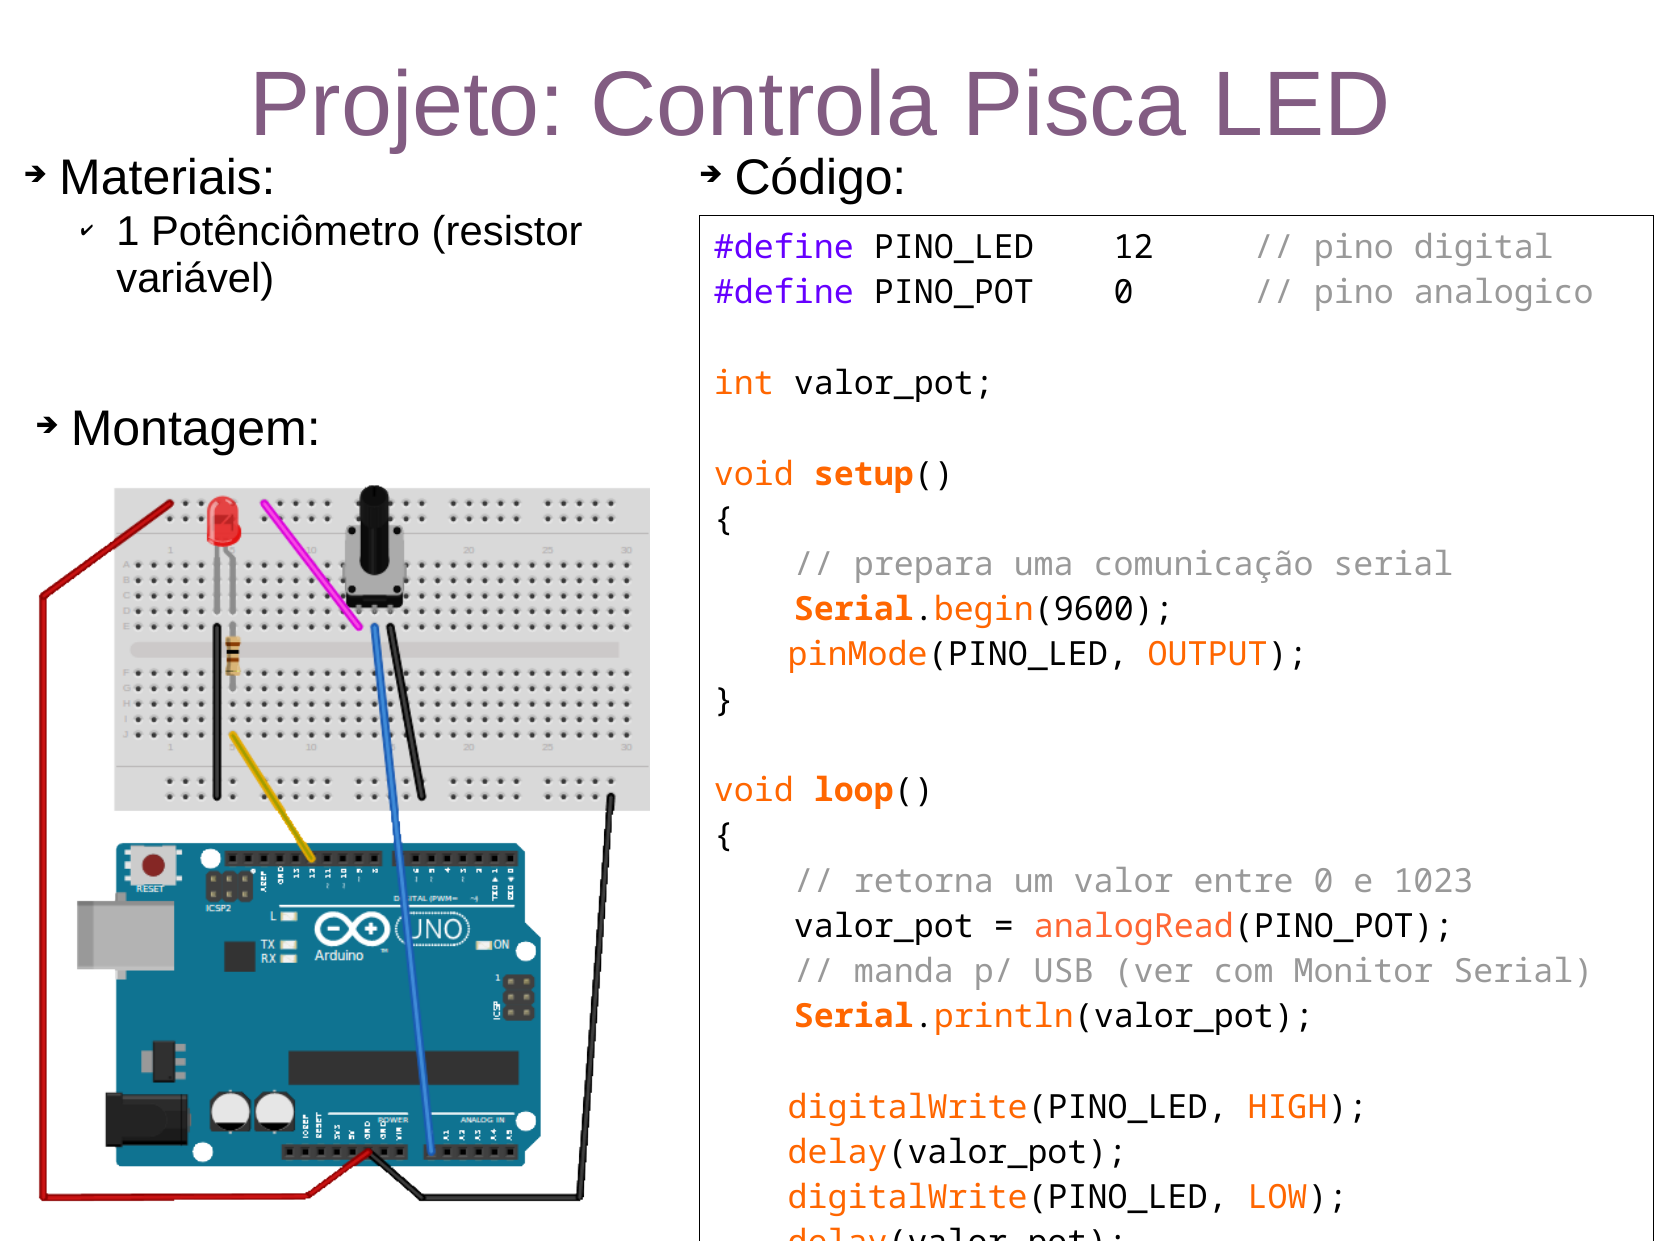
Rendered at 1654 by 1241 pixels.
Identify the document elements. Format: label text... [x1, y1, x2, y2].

title Materiais: [23, 129, 414, 225]
title Montagem: [35, 389, 426, 467]
text_box 1 Potênciômetro (resistor variável) [66, 200, 674, 419]
picture [35, 484, 650, 1205]
text_box #define PINO_LED 12 // pino digital #define PINO_POT 0 // pino analogico int valor_pot; void setup() { // prepara uma comunicação serial Serial.begin(9600); pinMode(PINO_LED, OUTPUT); } void loop() { // retorna um valor entre 0 e 1023 valor_pot = analogRead(PINO_POT); // manda p/ USB (ver com Monitor Serial) Serial.println(valor_pot); digitalWrite(PINO_LED, HIGH); delay(valor_pot); digitalWrite(PINO_LED, LOW); delay(valor_pot); } [699, 215, 1654, 1241]
title Projeto: Controla Pisca LED [76, 0, 1565, 208]
title Código: [699, 138, 1172, 215]
